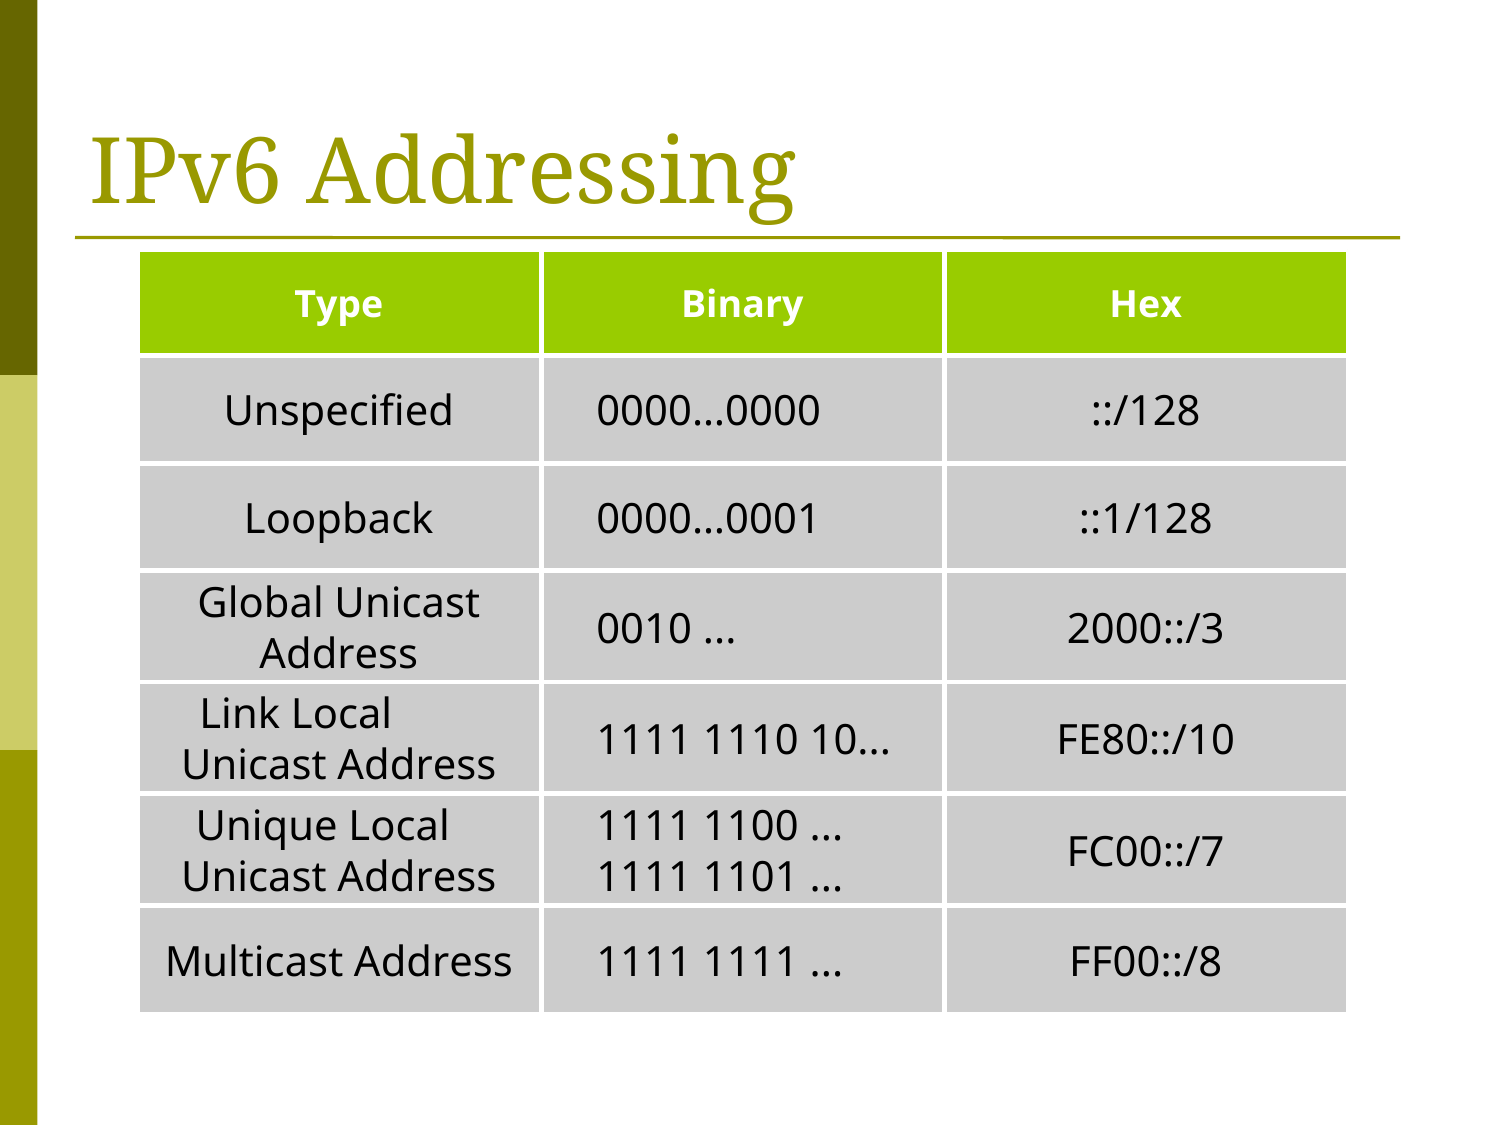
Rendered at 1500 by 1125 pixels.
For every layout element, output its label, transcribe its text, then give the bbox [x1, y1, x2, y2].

title IPv6 Addressing [75, 45, 1426, 233]
text_box Multicast Address [140, 908, 539, 1012]
text_box 2000::/3 [947, 573, 1346, 680]
text_box 1111 1110 10... [544, 684, 942, 791]
text_box Link Local Unicast Address [140, 684, 539, 791]
text_box Unspecified [140, 358, 539, 461]
text_box Unique Local Unicast Address [140, 796, 539, 903]
text_box Hex [947, 252, 1346, 353]
text_box 1111 1100 ... 1111 1101 ... [544, 796, 942, 903]
text_box ::1/128 [947, 466, 1346, 568]
text_box Type [140, 252, 539, 353]
text_box 0000…0000 [544, 358, 942, 461]
text_box Loopback [140, 466, 539, 568]
text_box 1111 1111 ... [544, 908, 942, 1012]
text_box FF00::/8 [947, 908, 1346, 1012]
text_box FE80::/10 [947, 684, 1346, 791]
text_box FC00::/7 [947, 796, 1346, 903]
text_box Binary [544, 252, 942, 353]
text_box 0010 ... [544, 573, 942, 680]
text_box ::/128 [947, 358, 1346, 461]
text_box Global Unicast Address [140, 573, 539, 680]
text_box 0000…0001 [544, 466, 942, 568]
